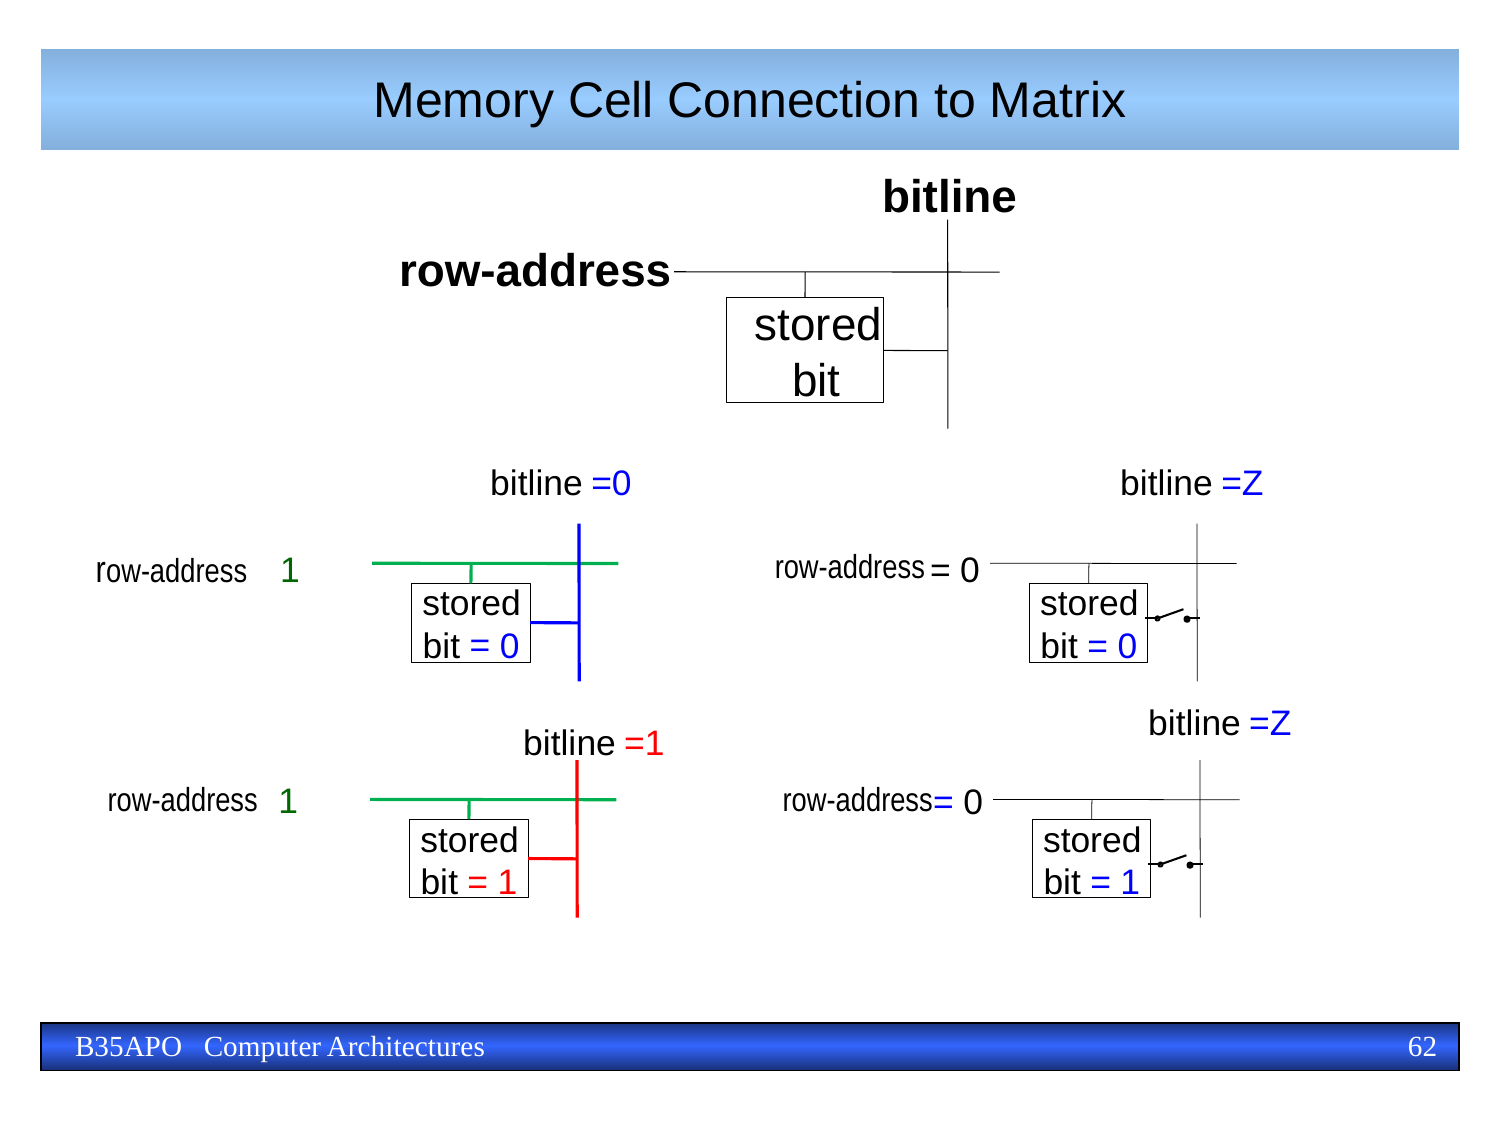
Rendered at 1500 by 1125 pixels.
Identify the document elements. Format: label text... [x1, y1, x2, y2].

text_box row-address [95, 544, 253, 593]
text_box row-address [399, 240, 672, 296]
text_box =1 [624, 719, 665, 763]
text_box bit [1043, 858, 1090, 907]
text_box bitline [523, 719, 642, 768]
text_box bitline [1148, 699, 1267, 748]
title Memory Cell Connection to Matrix [41, 49, 1459, 150]
text_box =Z [1221, 459, 1264, 503]
text_box bit [1040, 622, 1087, 671]
text_box =Z [1249, 699, 1292, 743]
text_box bitline [881, 166, 1018, 222]
text_box 1 [497, 858, 518, 902]
text_box = [1087, 622, 1117, 671]
text_box = [930, 546, 960, 595]
text_box 1 [280, 546, 301, 590]
text_box 0 [960, 546, 996, 595]
text_box 1 [278, 778, 299, 822]
text_box stored [422, 580, 547, 622]
text_box = [467, 858, 497, 902]
text_box bitline [490, 459, 609, 508]
text_box bit [422, 622, 486, 671]
text_box = [469, 622, 499, 666]
text_box = [1090, 858, 1120, 907]
text_box stored [1040, 580, 1165, 629]
text_box bitline [1120, 459, 1239, 508]
text_box 0 [963, 778, 999, 827]
text_box = [933, 778, 963, 827]
text_box stored [754, 294, 896, 350]
text_box 0 [499, 622, 536, 671]
text_box =0 [591, 459, 633, 503]
text_box 1 [1120, 858, 1156, 907]
text_box row-address [107, 778, 265, 827]
text_box stored [1043, 816, 1168, 863]
text_box bit [420, 858, 484, 907]
text_box stored [420, 816, 545, 865]
text_box 0 [1117, 622, 1153, 671]
text_box row-address [782, 778, 933, 827]
text_box row-address [774, 544, 932, 593]
text_box bit [792, 350, 841, 406]
